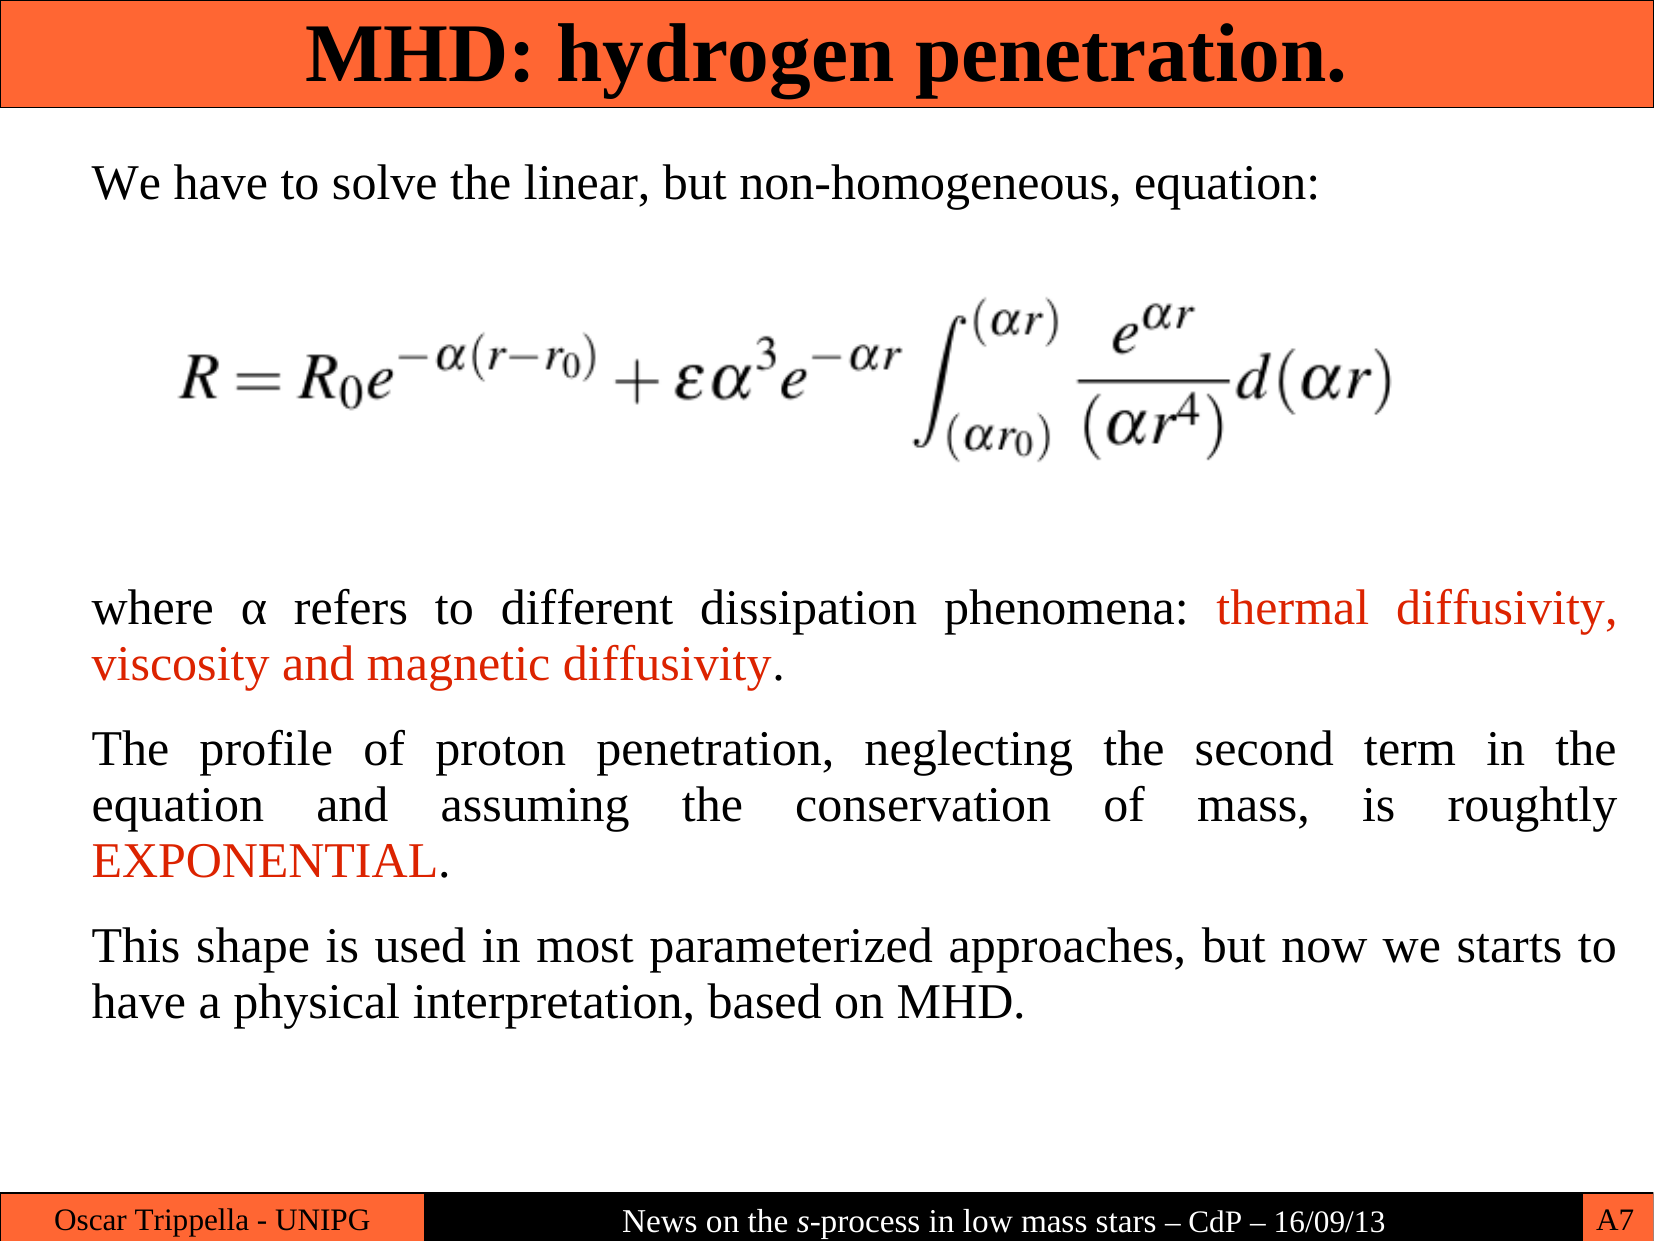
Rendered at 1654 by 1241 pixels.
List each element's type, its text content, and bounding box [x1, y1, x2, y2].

text_box Oscar Trippella - UNIPG [0, 1192, 425, 1241]
text_box News on the s-process in low mass stars – CdP – 16/09/13 [425, 1192, 1583, 1241]
text_box MHD: hydrogen penetration. [0, 0, 1654, 108]
list We have to solve the linear, but non-homogeneous, equation: where α refers to different dissipation phenomena: thermal diffusivity, viscosity and magnetic diffusivity. The profile of proton penetration, neglecting the second term in the equation and assuming the conservation of mass, is roughtly EXPONENTIAL. This shape is used in most parameterized approaches, but now we starts to have a physical interpretation, based on MHD. [35, 150, 1619, 1192]
text_box A7 [1583, 1192, 1654, 1241]
picture [129, 271, 1480, 485]
